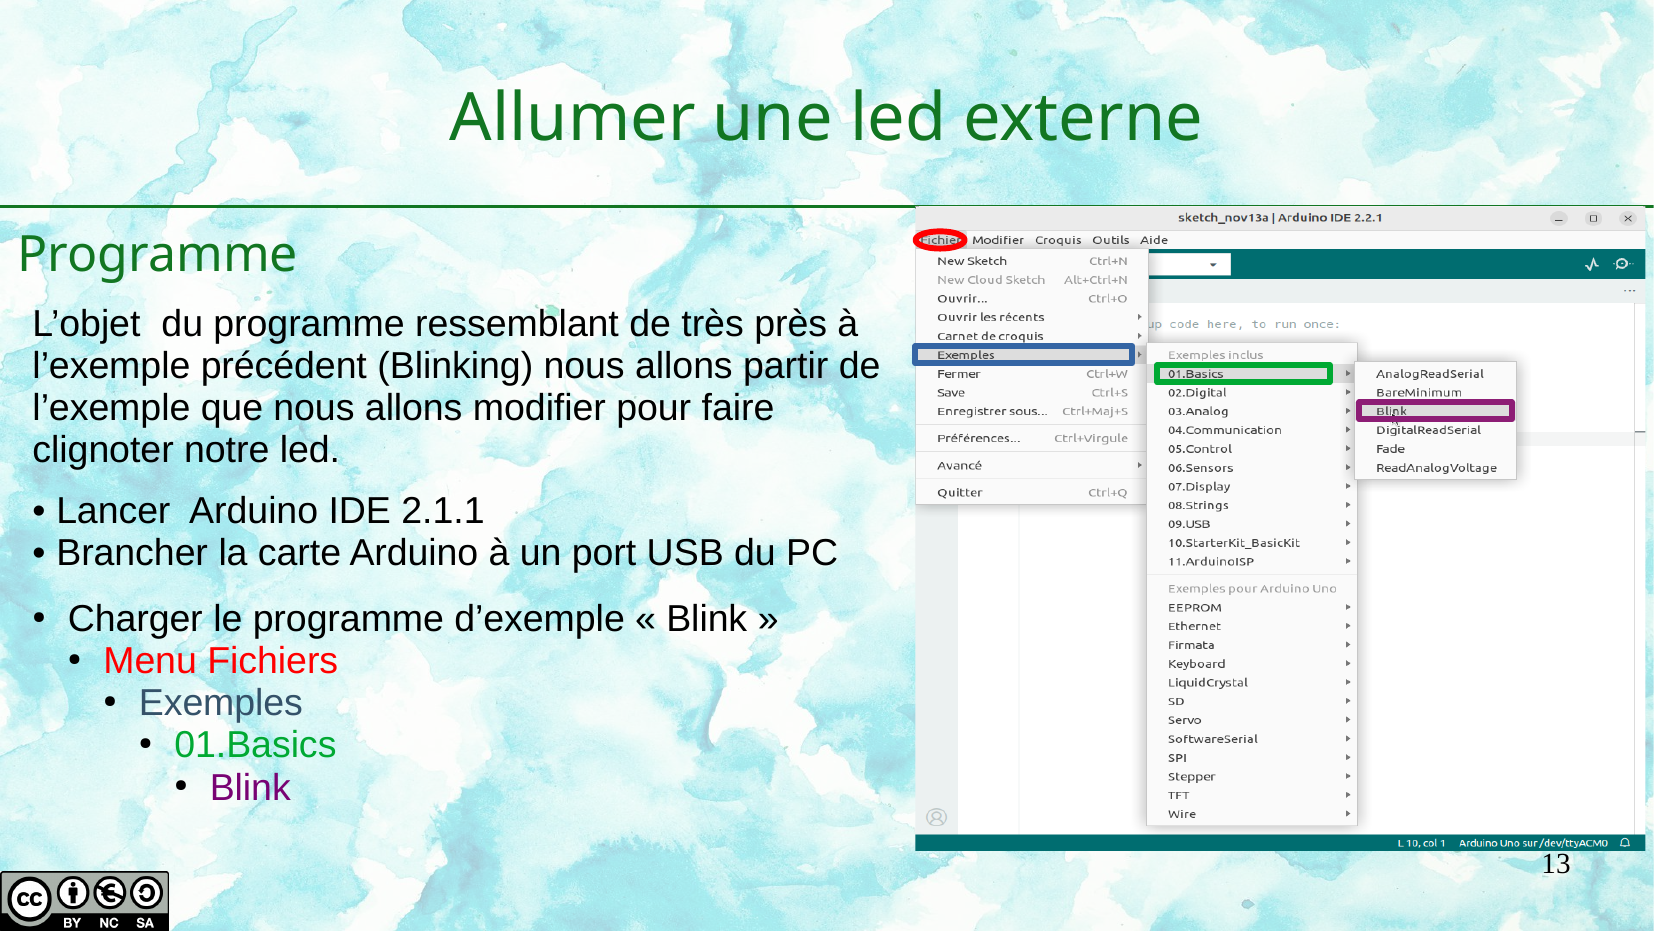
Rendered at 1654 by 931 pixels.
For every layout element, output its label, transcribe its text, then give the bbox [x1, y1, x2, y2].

list Programme [17, 217, 355, 295]
title Allumer une led externe [82, 37, 1571, 193]
picture [918, 349, 1129, 360]
text_box Charger le programme d’exemple « Blink » Menu Fichiers Exemples 01.Basics Blink [17, 590, 857, 858]
picture [920, 235, 960, 245]
picture [915, 206, 1646, 851]
picture [0, 871, 169, 931]
text_box L’objet du programme ressemblant de très près à l’exemple précédent (Blinking) nous allons partir de l’exemple que nous allons modifier pour faire clignoter notre led. • Lancer Arduino IDE 2.1.1 • Brancher la carte Arduino à un port USB du PC [17, 295, 915, 650]
